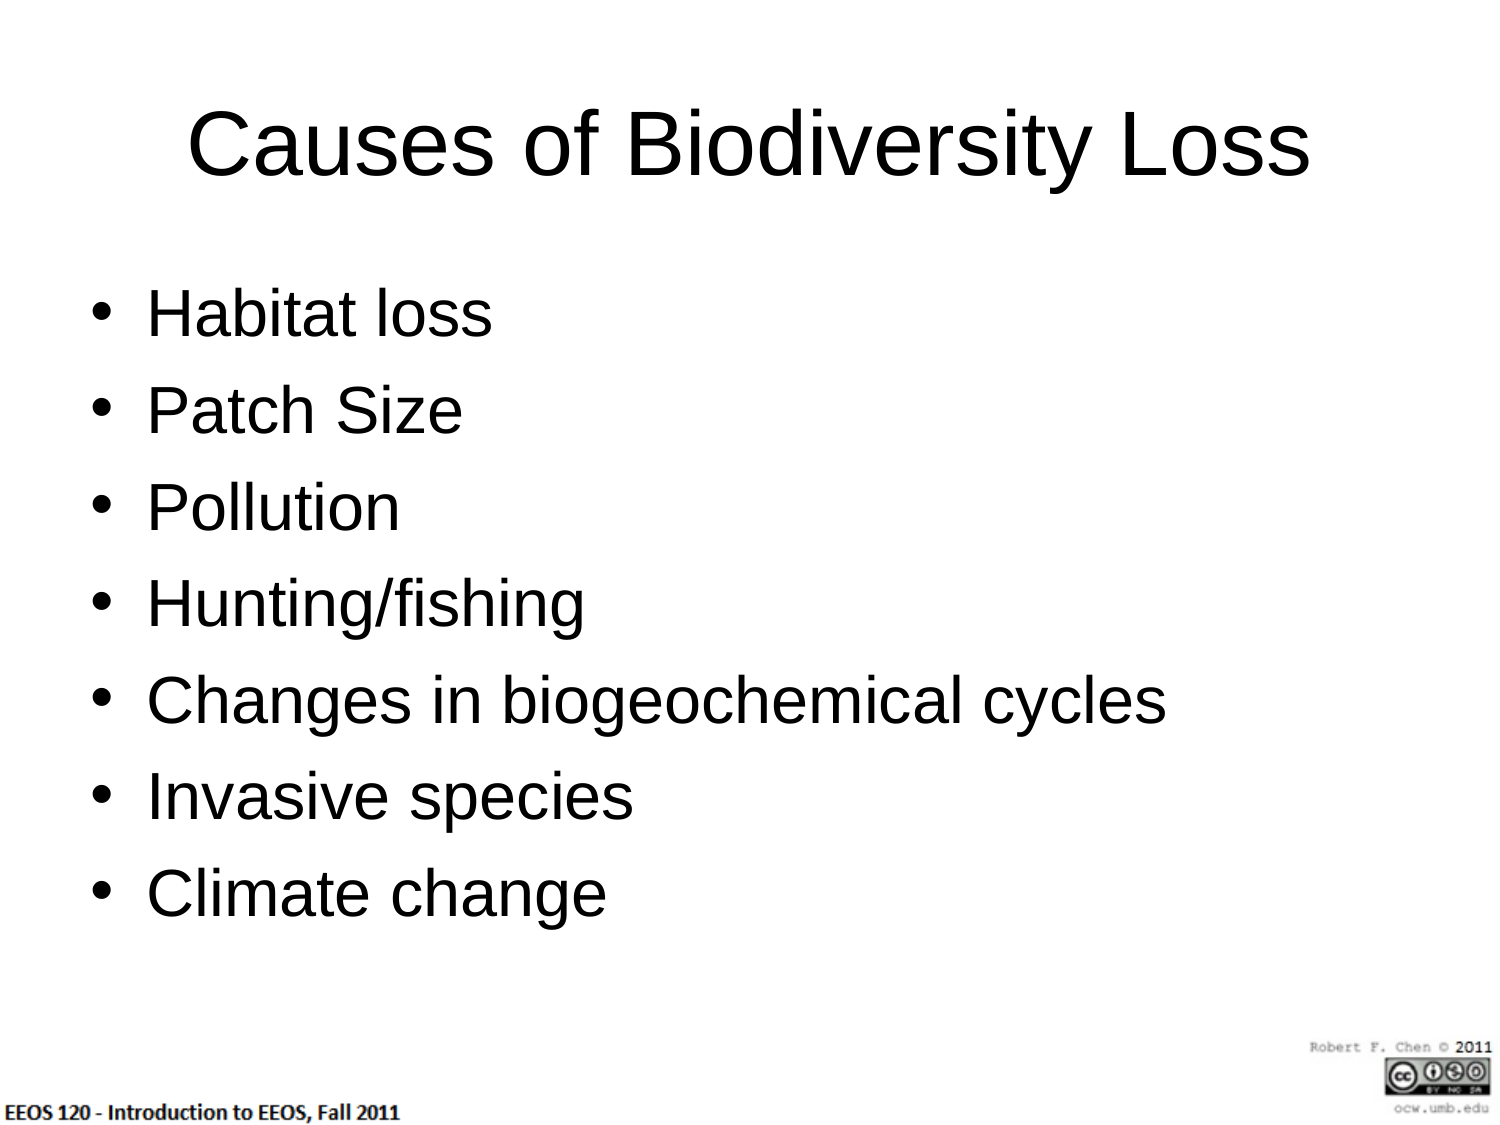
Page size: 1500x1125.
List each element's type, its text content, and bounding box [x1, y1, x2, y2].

title Causes of Biodiversity Loss [75, 45, 1426, 233]
picture [0, 1094, 405, 1125]
list Habitat loss Patch Size Pollution Hunting/fishing Changes in biogeochemical cycles Invasive species Climate change [75, 262, 1426, 1006]
picture [1304, 1034, 1500, 1125]
